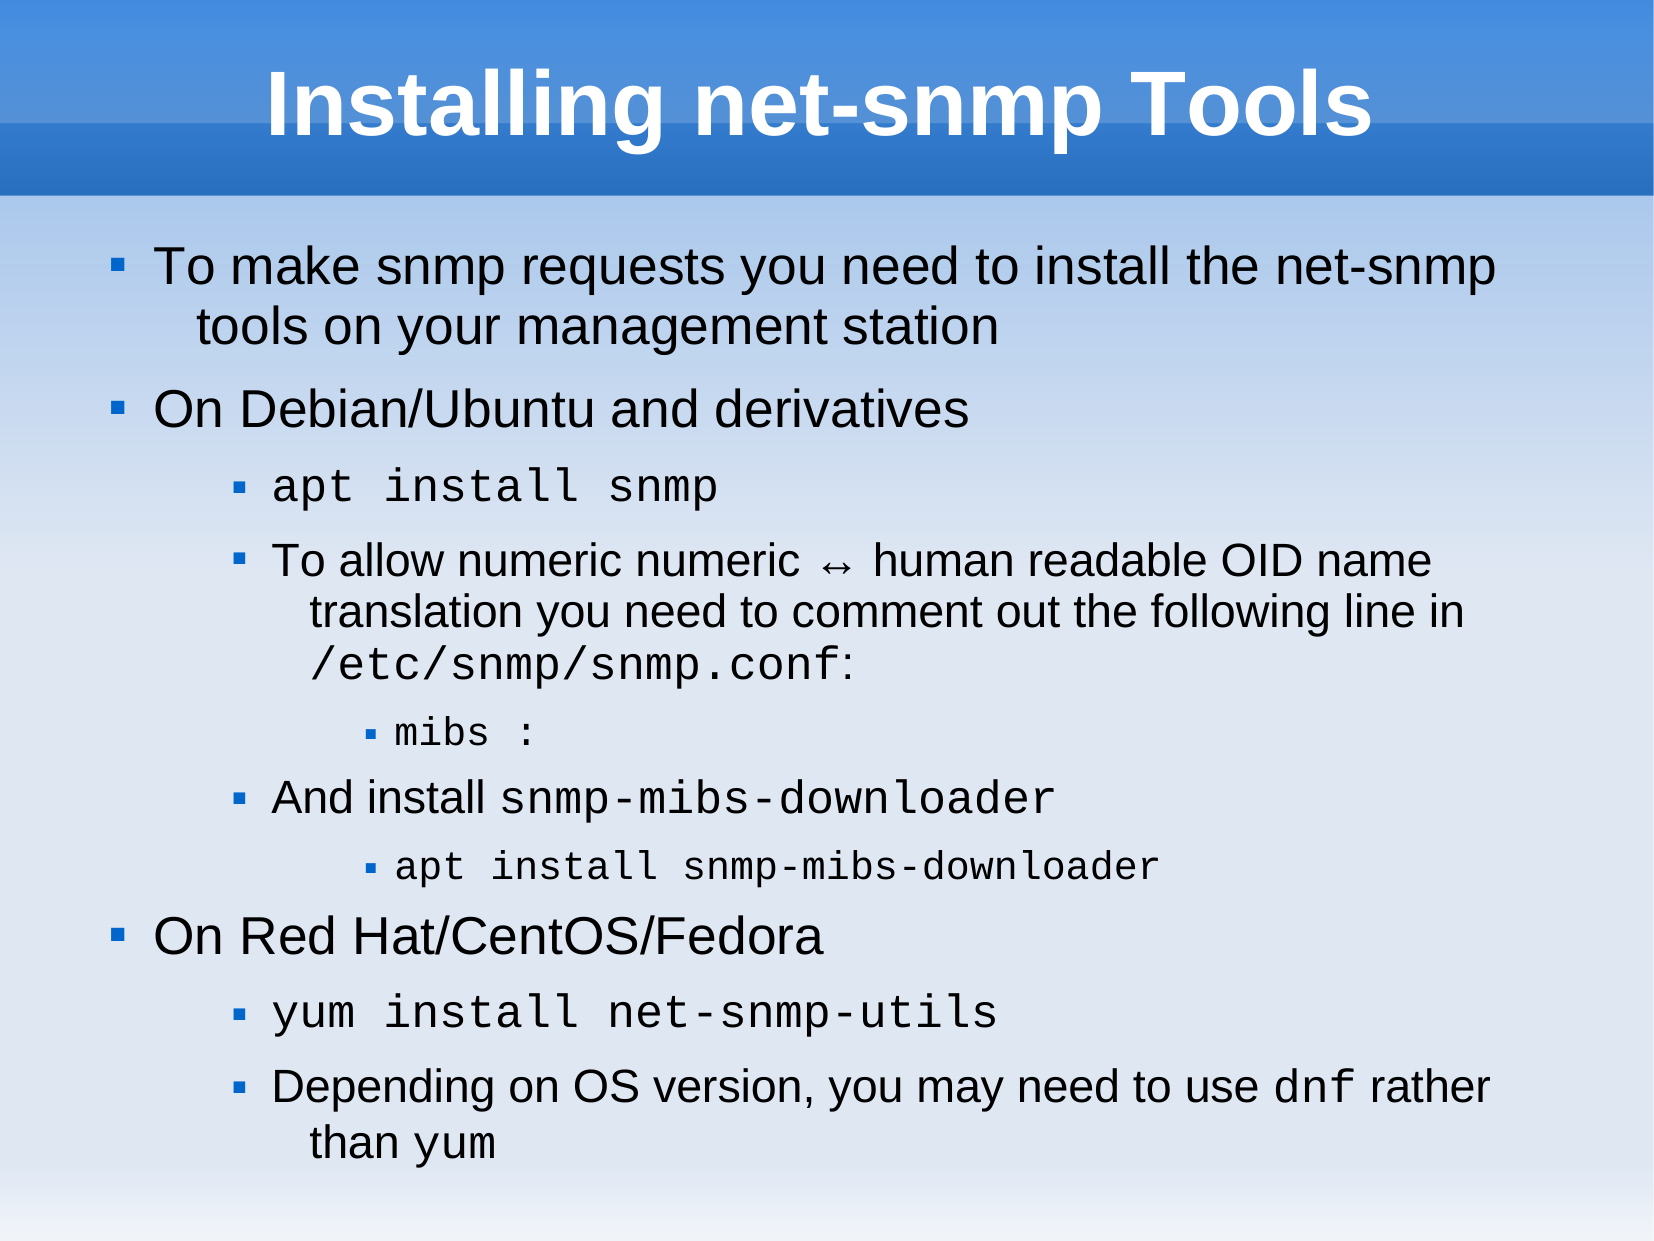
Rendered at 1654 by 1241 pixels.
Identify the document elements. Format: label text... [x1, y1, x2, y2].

title Installing net-snmp Tools [76, 0, 1565, 208]
list To make snmp requests you need to install the net-snmp tools on your management station On Debian/Ubuntu and derivatives apt install snmp To allow numeric numeric ↔ human readable OID name translation you need to comment out the following line in /etc/snmp/snmp.conf: mibs : And install snmp-mibs-downloader apt install snmp-mibs-downloader On Red Hat/CentOS/Fedora yum install net-snmp-utils Depending on OS version, you may need to use dnf rather than yum [82, 236, 1571, 1182]
picture [0, 0, 1654, 1241]
